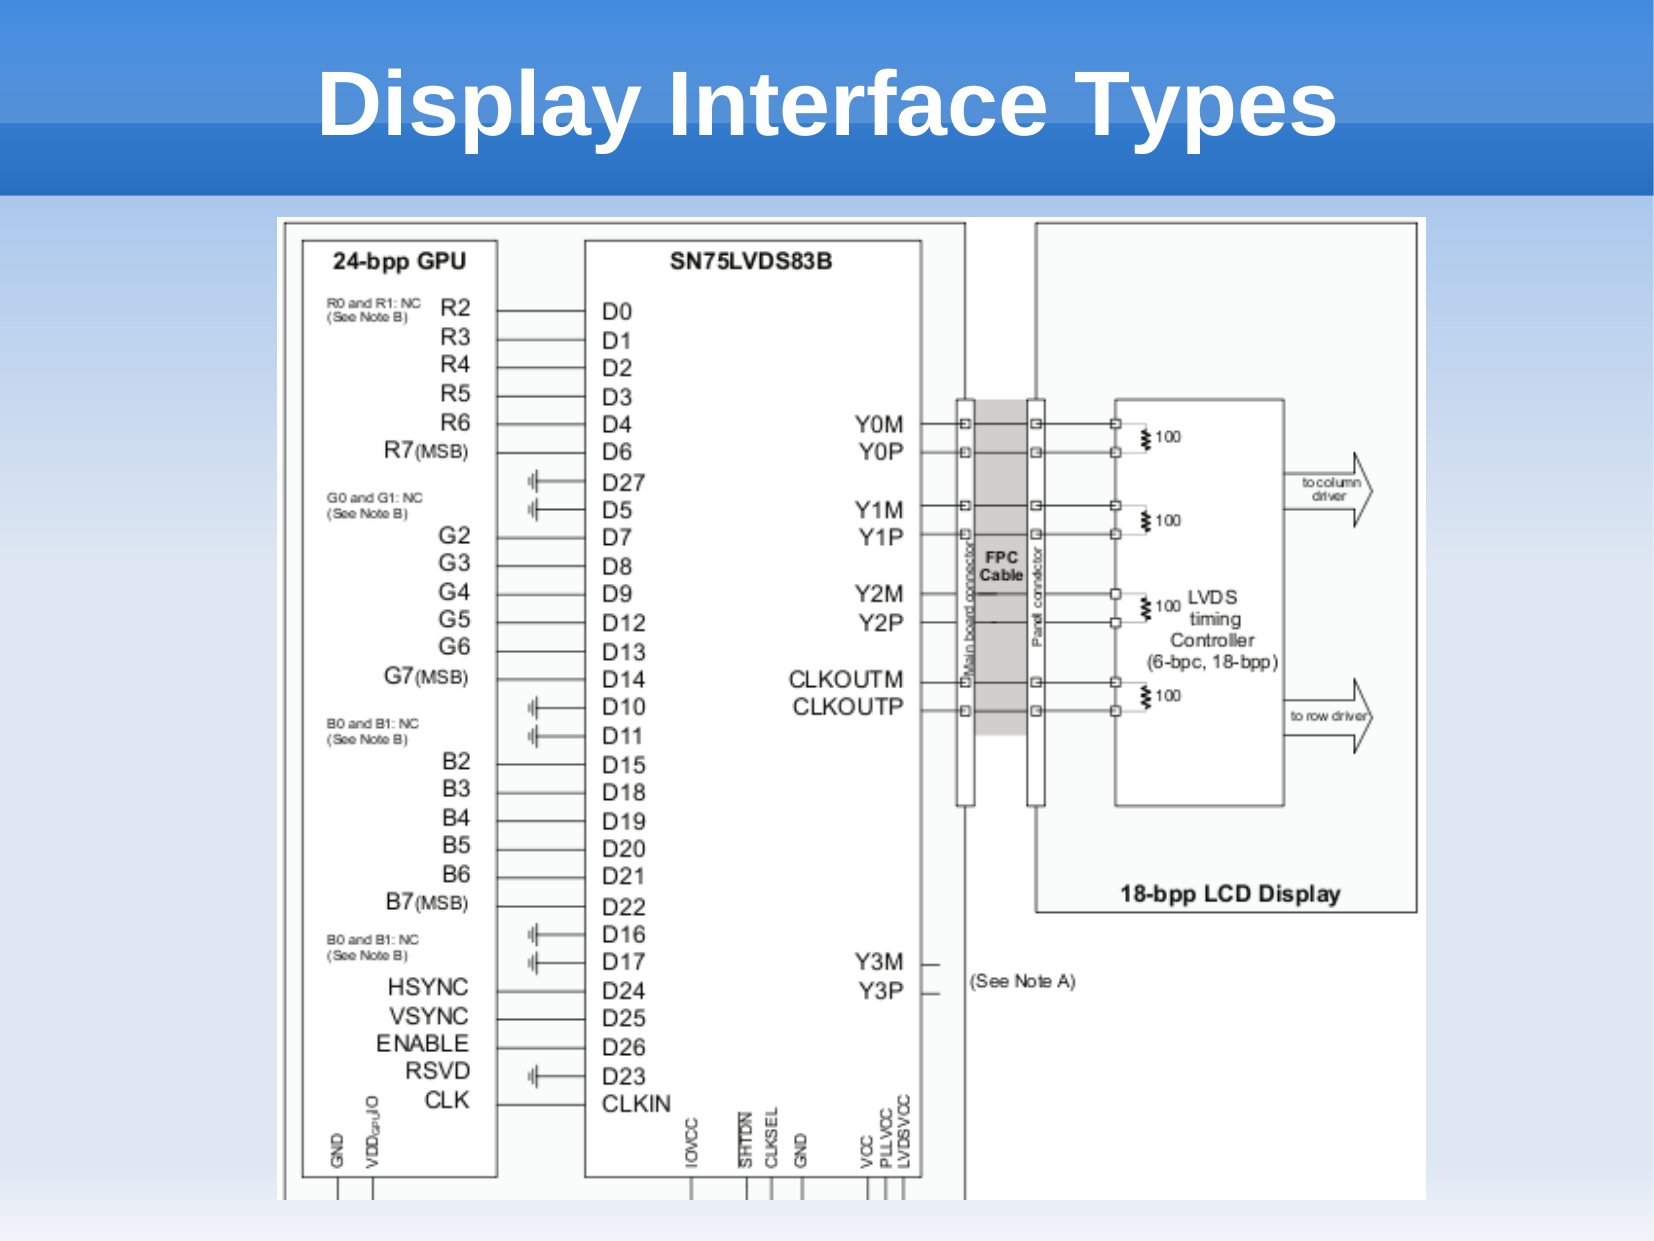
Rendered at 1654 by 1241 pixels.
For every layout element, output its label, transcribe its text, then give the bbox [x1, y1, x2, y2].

picture [0, 0, 1654, 1241]
title Display Interface Types [49, 0, 1538, 208]
